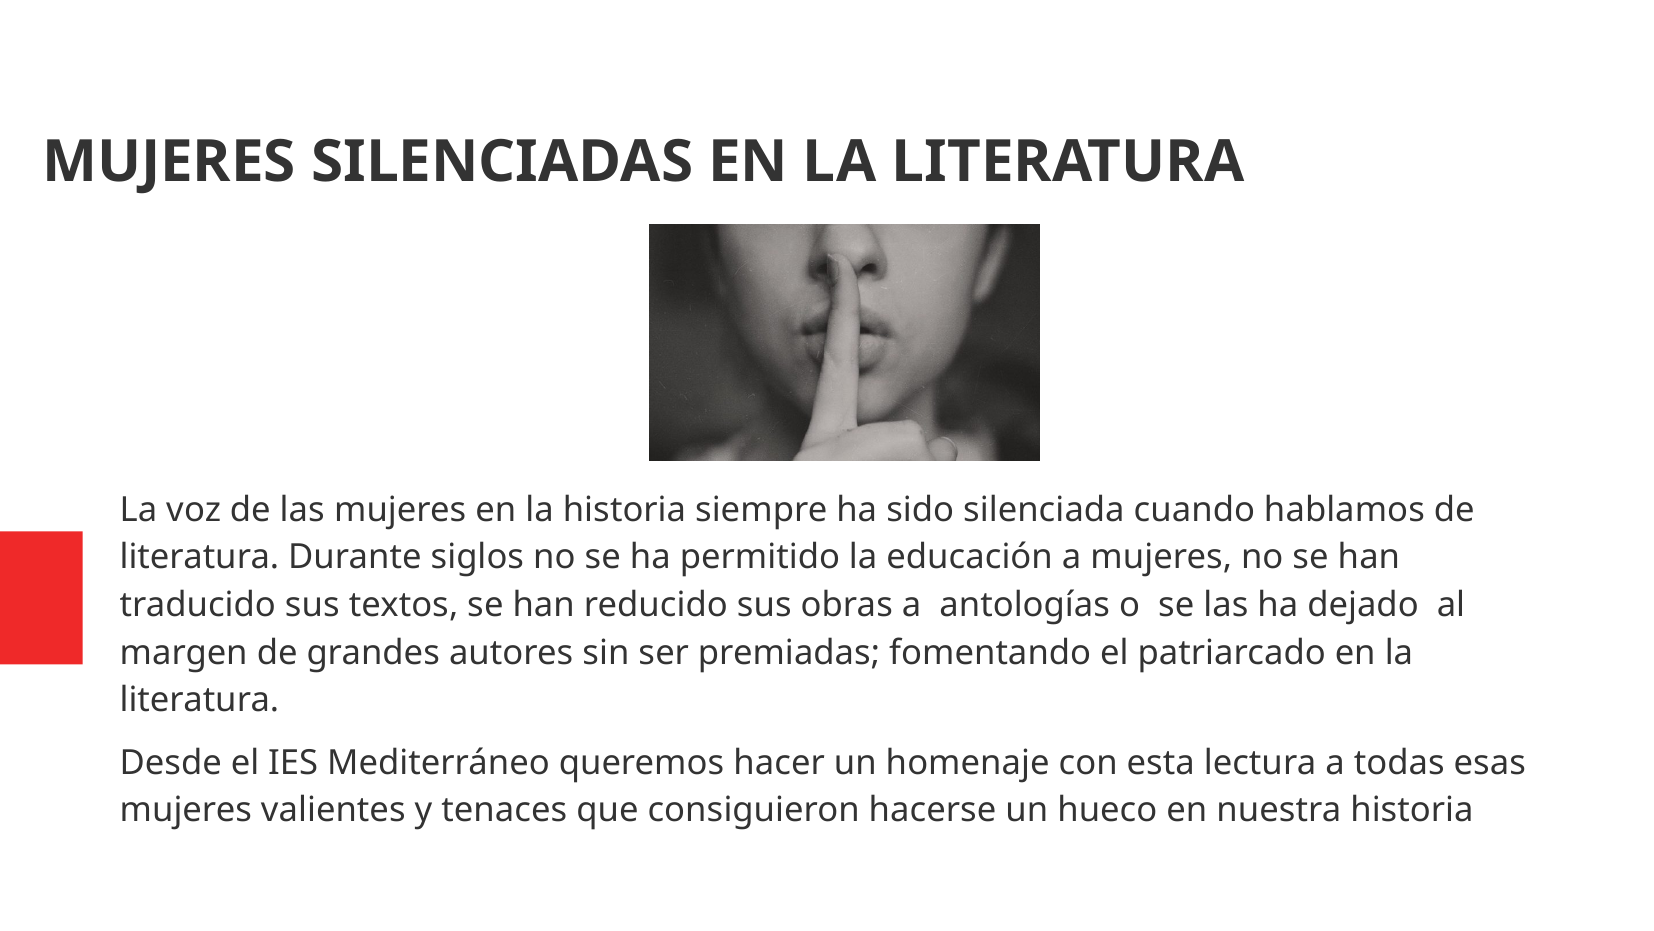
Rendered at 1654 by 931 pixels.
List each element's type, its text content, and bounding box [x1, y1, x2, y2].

picture [649, 224, 1040, 461]
title MUJERES SILENCIADAS EN LA LITERATURA [11, 88, 1500, 229]
list La voz de las mujeres en la historia siempre ha sido silenciada cuando hablamos de literatura. Durante siglos no se ha permitido la educación a mujeres, no se han traducido sus textos, se han reducido sus obras a antologías o se las ha dejado al margen de grandes autores sin ser premiadas; fomentando el patriarcado en la literatura. Desde el IES Mediterráneo queremos hacer un homenaje con esta lectura a todas esas mujeres valientes y tenaces que consiguieron hacerse un hueco en nuestra historia [82, 484, 1538, 874]
